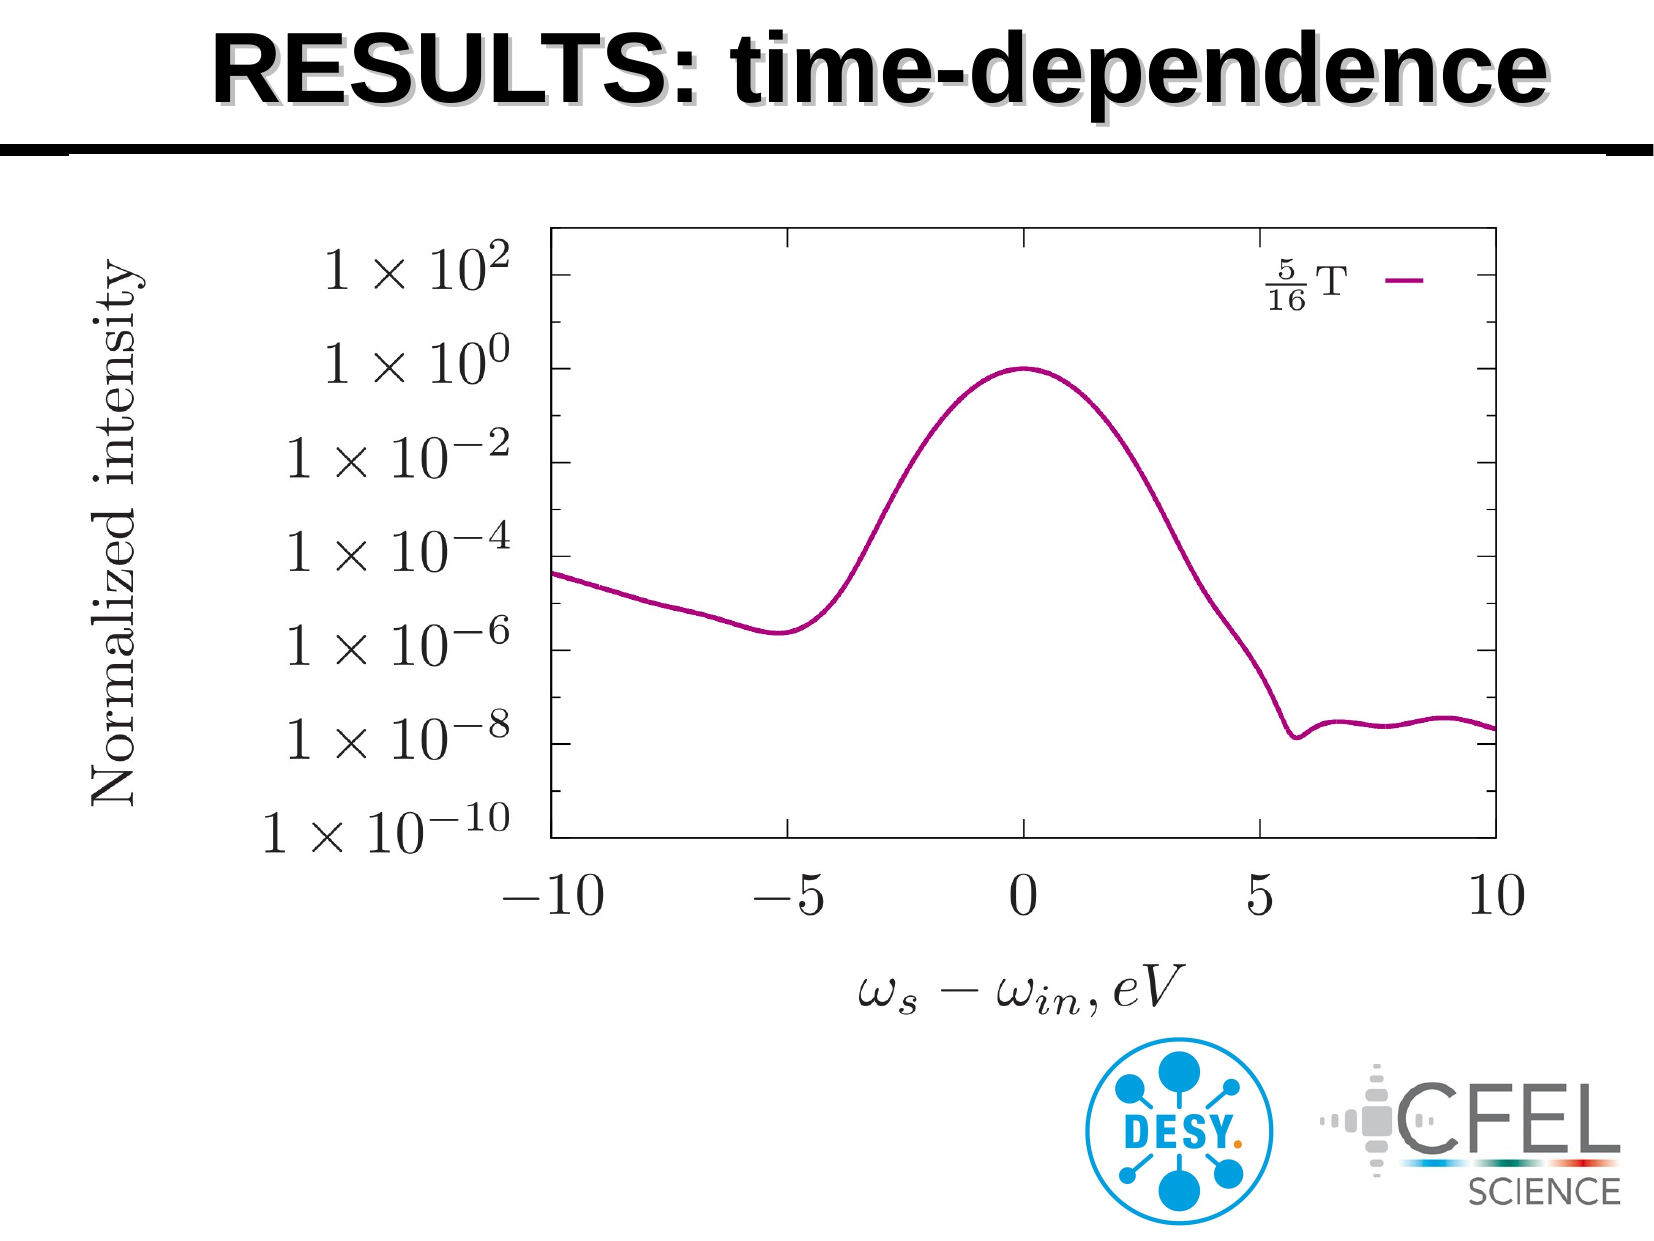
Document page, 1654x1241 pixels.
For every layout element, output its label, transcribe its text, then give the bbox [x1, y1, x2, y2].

title RESULTS: time-dependence [0, 0, 1654, 151]
picture [1320, 1064, 1621, 1213]
picture [69, 154, 1606, 1231]
text_box [30, 8, 736, 247]
